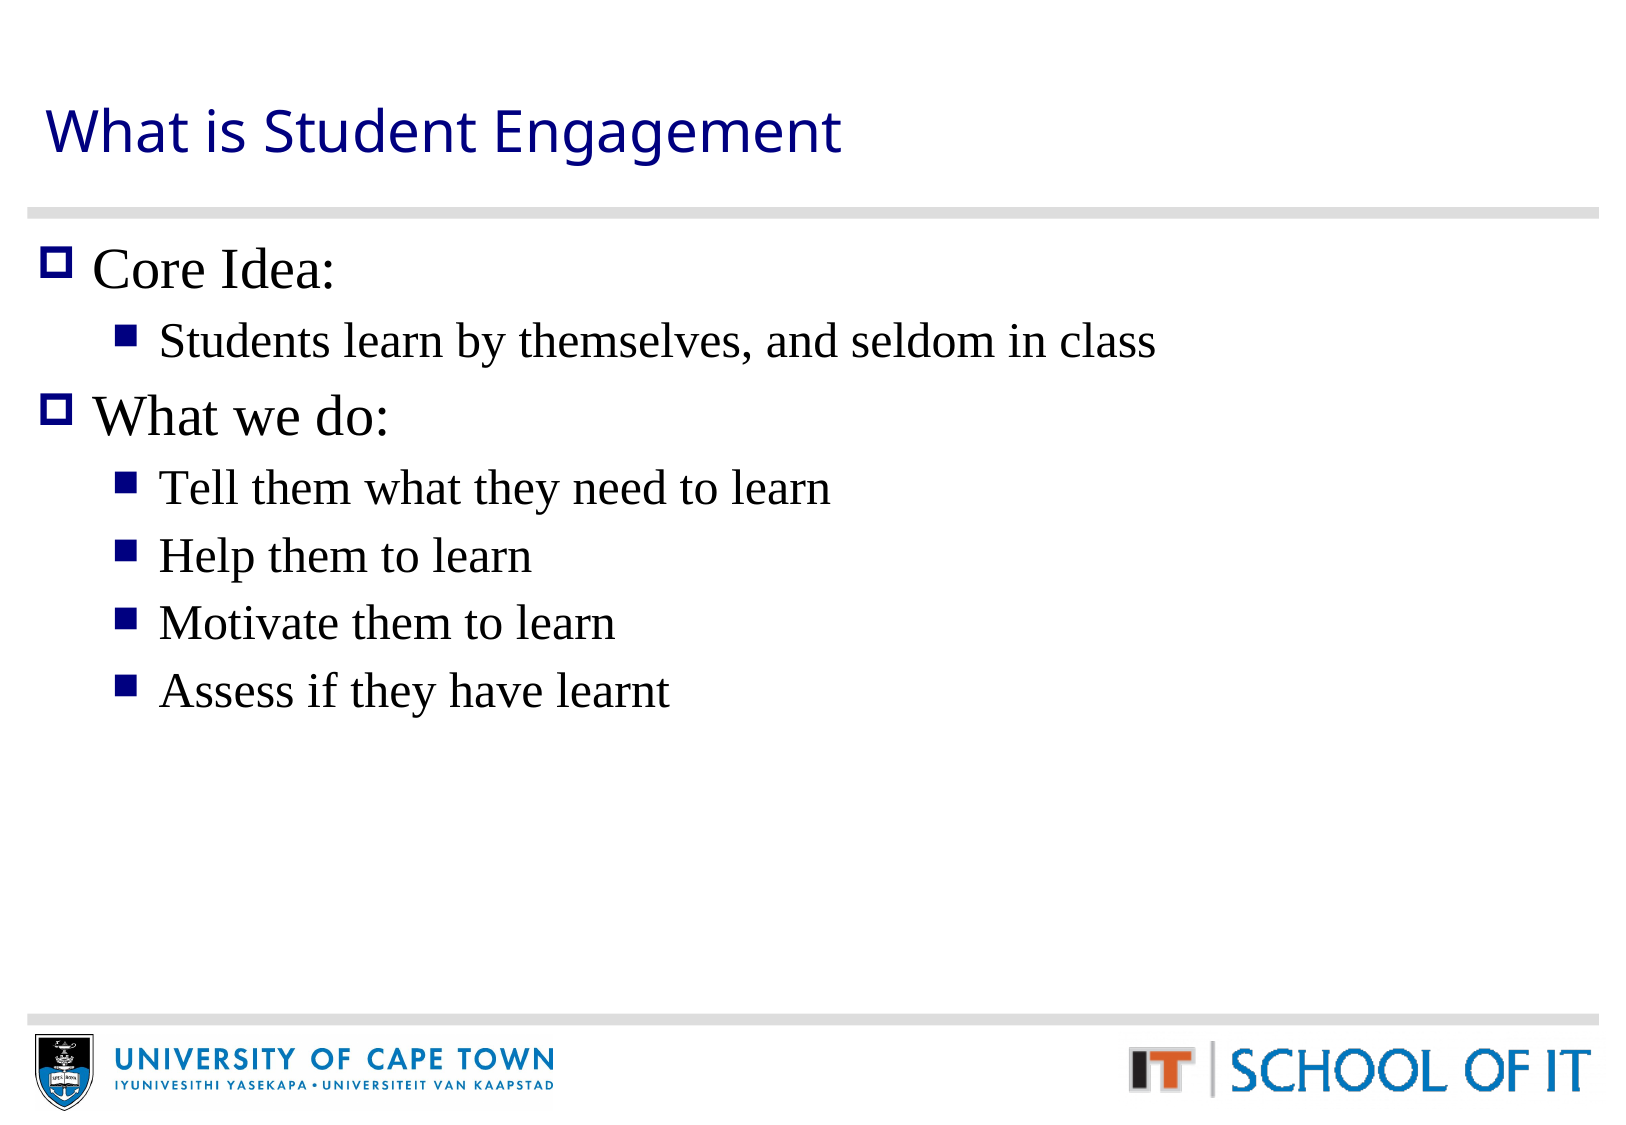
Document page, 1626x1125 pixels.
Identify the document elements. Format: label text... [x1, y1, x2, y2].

title What is Student Engagement [45, 66, 1583, 194]
picture [35, 1034, 553, 1111]
list Core Idea: Students learn by themselves, and seldom in class What we do: Tell them what they need to learn Help them to learn Motivate them to learn Assess if they have learnt [36, 236, 1579, 998]
picture [1118, 1030, 1606, 1109]
